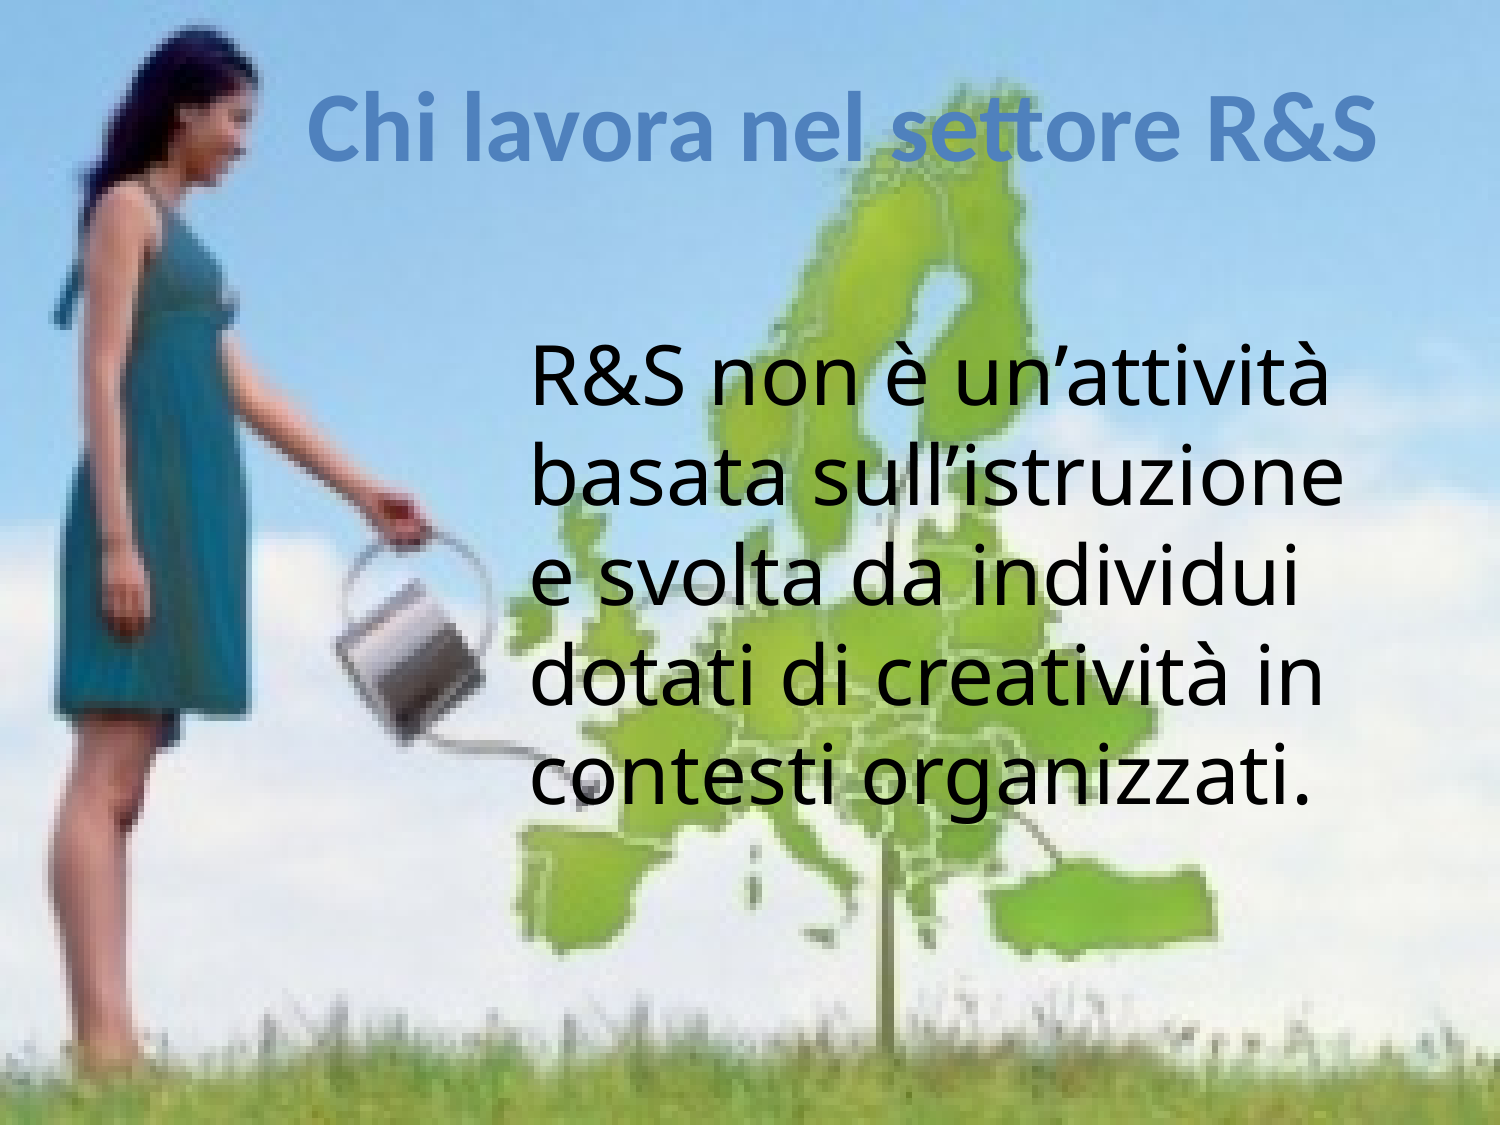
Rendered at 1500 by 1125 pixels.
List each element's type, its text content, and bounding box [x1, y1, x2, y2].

text_box Chi lavora nel settore R&S [291, 54, 1396, 190]
picture [0, 0, 1500, 1125]
text_box R&S non è un’attività basata sull’istruzione e svolta da individui dotati di creatività in contesti organizzati. [513, 314, 1376, 929]
